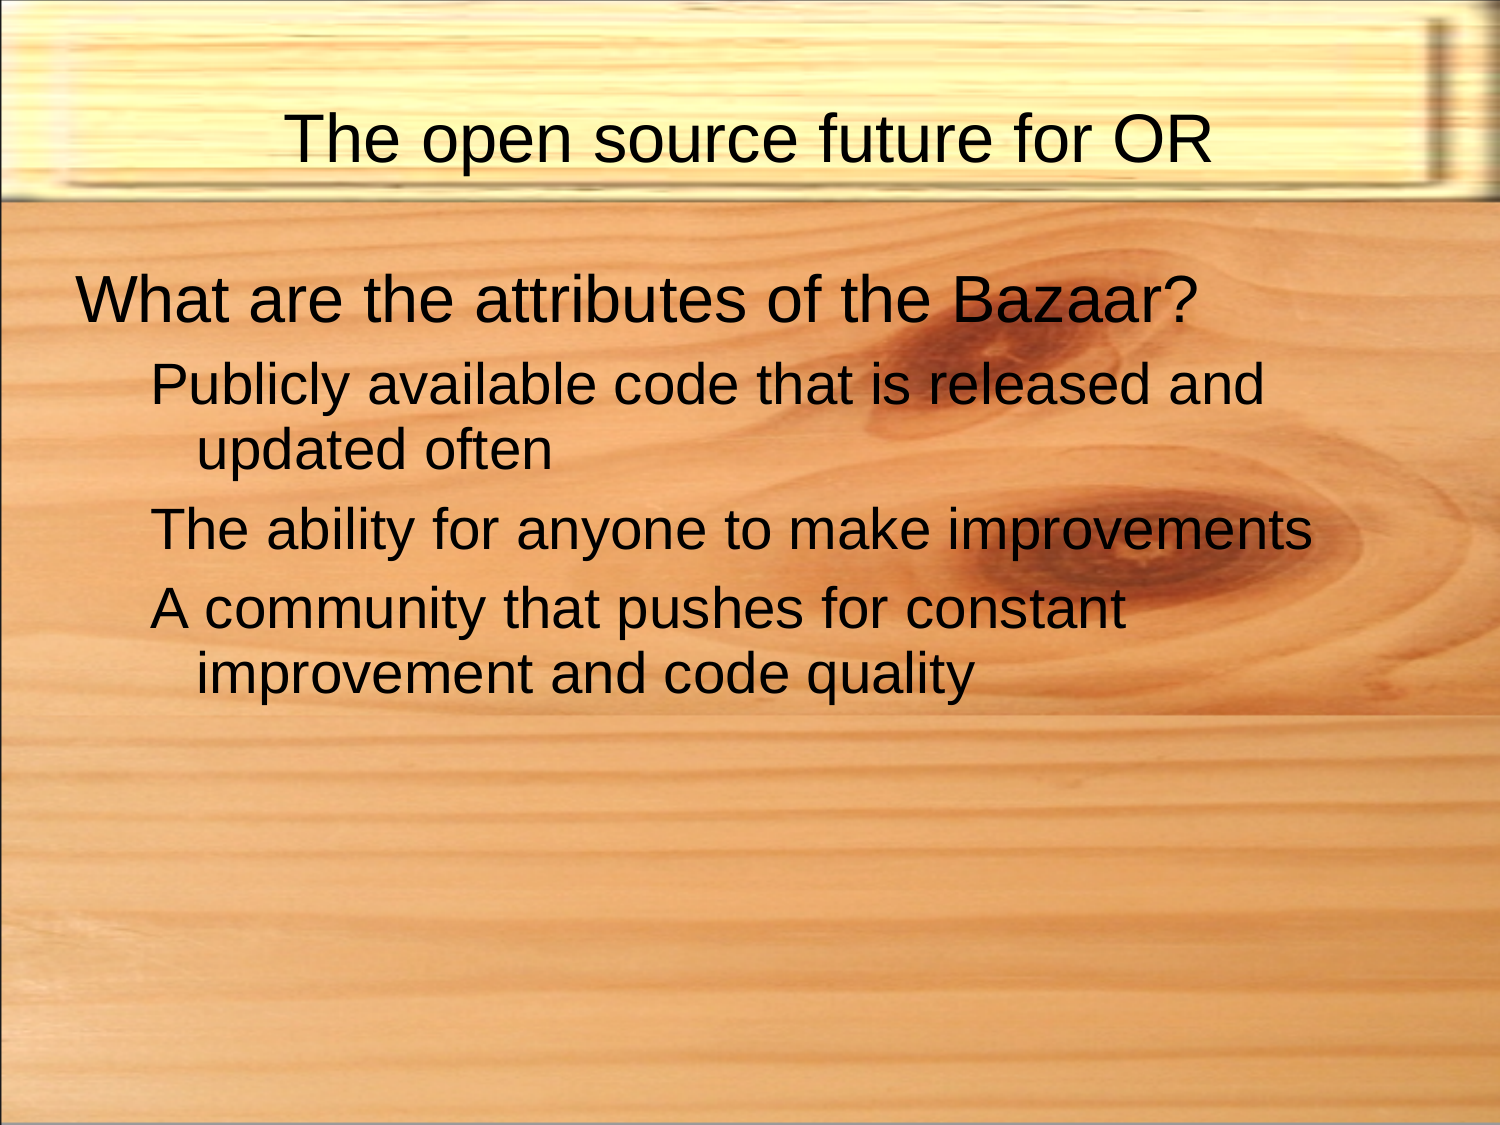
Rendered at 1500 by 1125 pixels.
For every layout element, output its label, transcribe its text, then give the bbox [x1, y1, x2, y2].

list What are the attributes of the Bazaar? Publicly available code that is released and updated often The ability for anyone to make improvements A community that pushes for constant improvement and code quality [75, 262, 1426, 991]
title The open source future for OR [75, 52, 1426, 226]
picture [0, 0, 1500, 1125]
